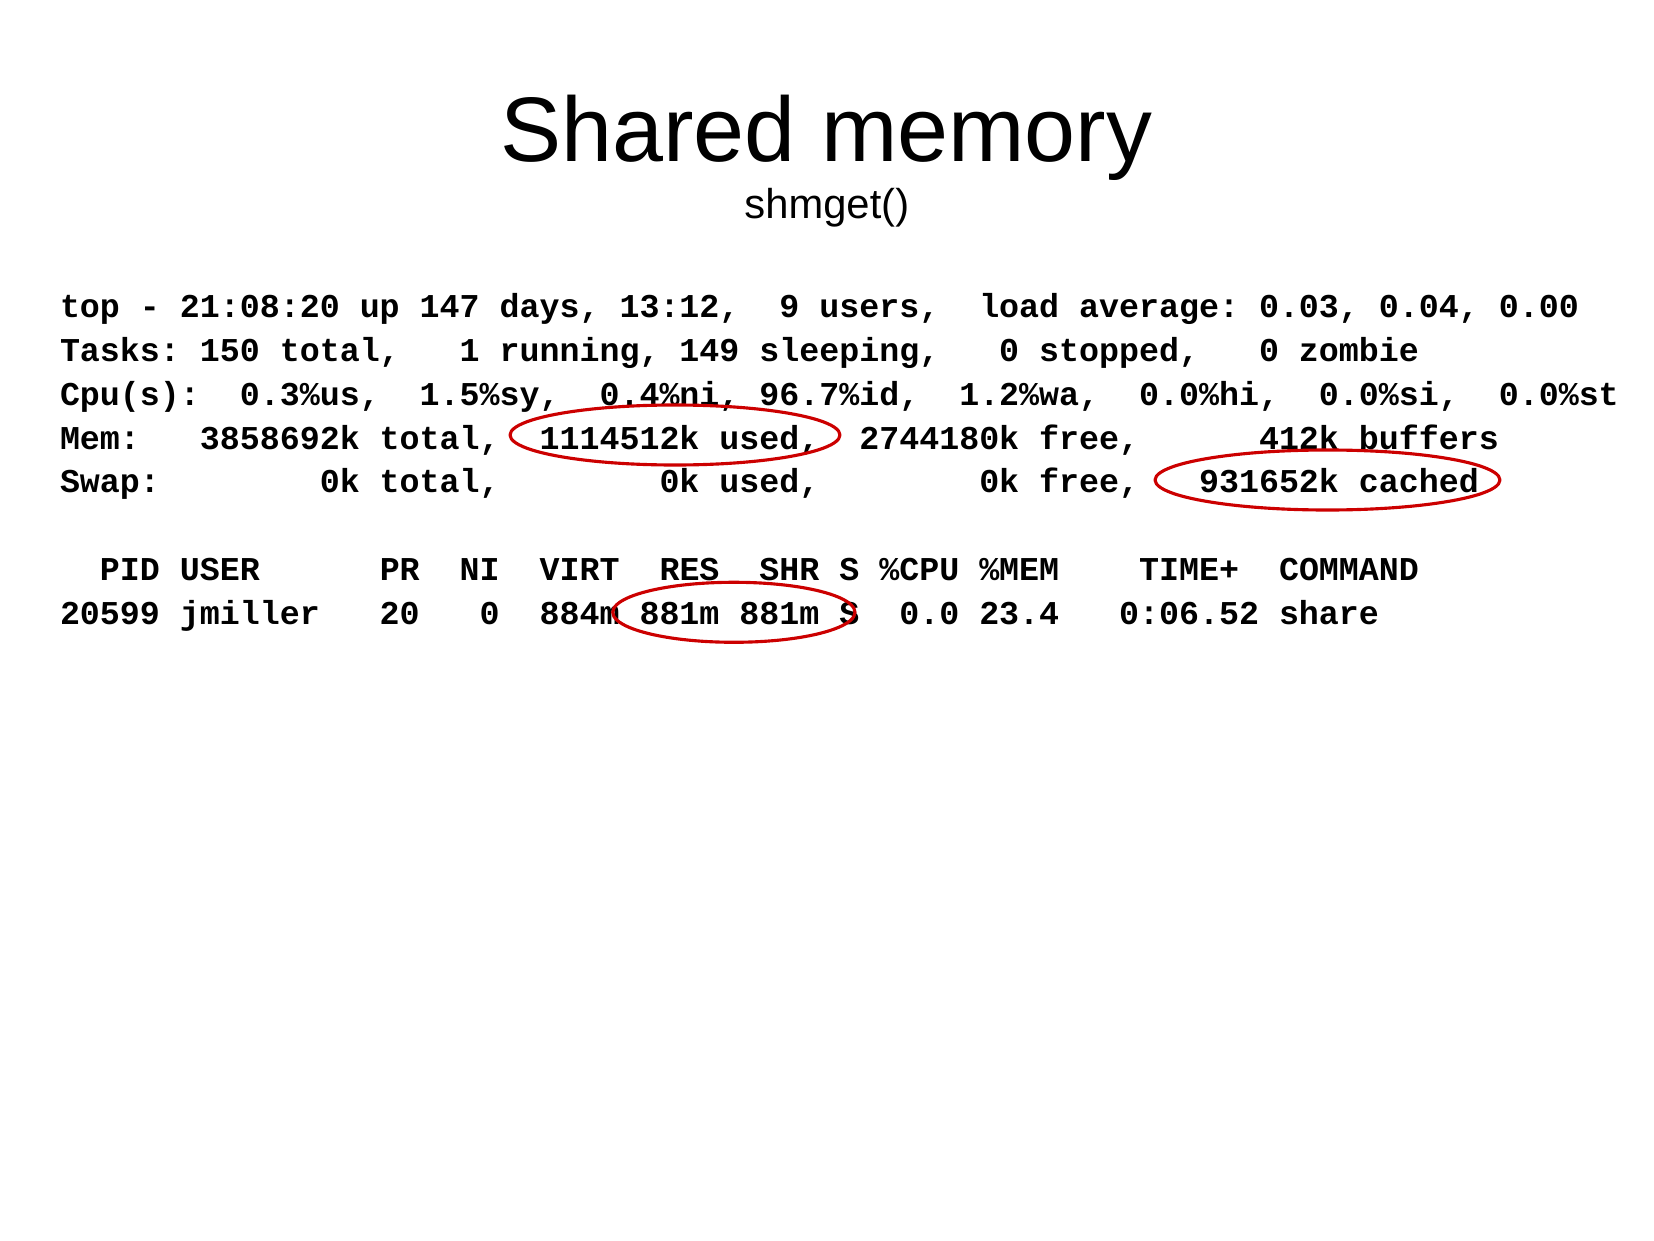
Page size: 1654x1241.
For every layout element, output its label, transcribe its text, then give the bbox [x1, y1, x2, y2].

title Shared memory shmget() [82, 49, 1571, 257]
list top - 21:08:20 up 147 days, 13:12, 9 users, load average: 0.03, 0.04, 0.00 Tasks: 150 total, 1 running, 149 sleeping, 0 stopped, 0 zombie Cpu(s): 0.3%us, 1.5%sy, 0.4%ni, 96.7%id, 1.2%wa, 0.0%hi, 0.0%si, 0.0%st Mem: 3858692k total, 1114512k used, 2744180k free, 412k buffers Swap: 0k total, 0k used, 0k free, 931652k cached PID USER PR NI VIRT RES SHR S %CPU %MEM TIME+ COMMAND 20599 jmiller 20 0 884m 881m 881m S 0.0 23.4 0:06.52 share [60, 290, 1636, 681]
